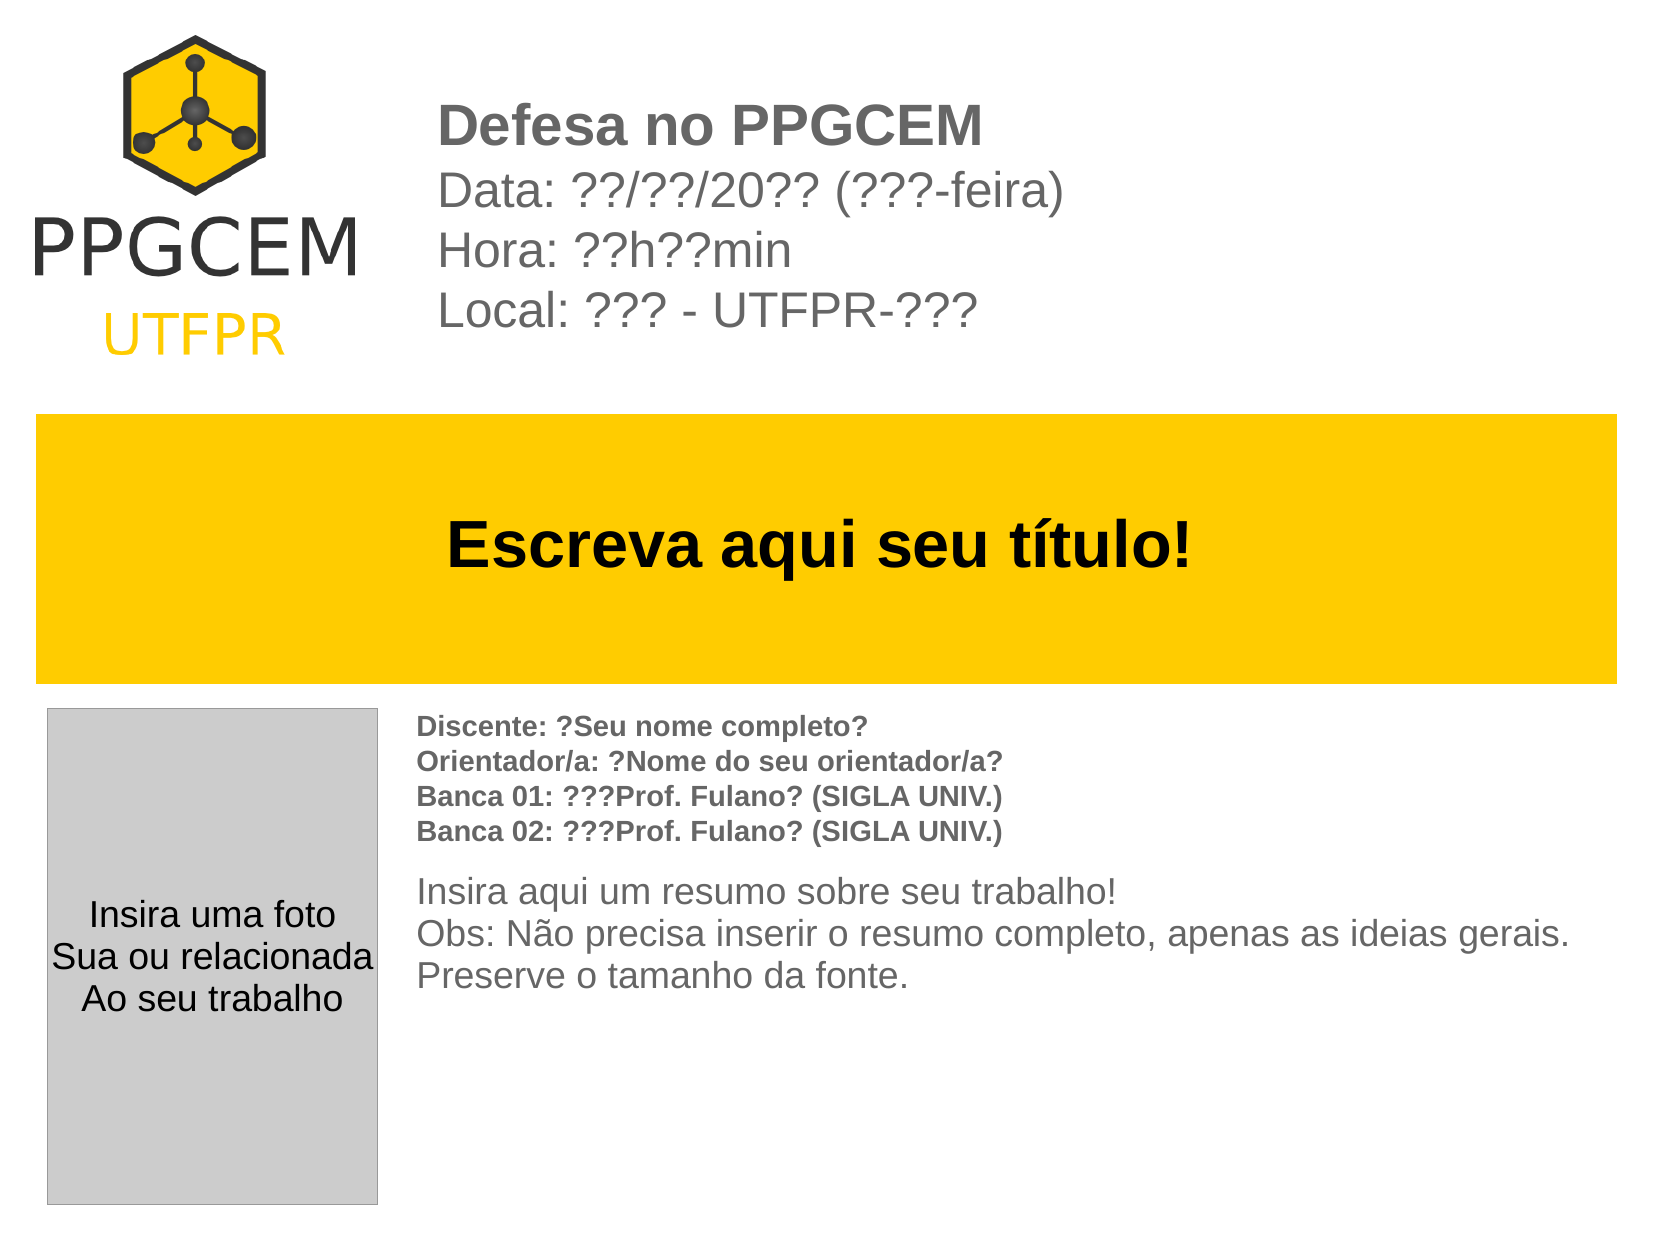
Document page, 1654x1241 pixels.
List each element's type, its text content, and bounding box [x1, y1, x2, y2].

text_box Escreva aqui seu título! [85, 396, 1557, 766]
text_box [35, 413, 85, 686]
text_box [1557, 413, 1619, 686]
text_box Insira aqui um resumo sobre seu trabalho! Obs: Não precisa inserir o resumo completo, apenas as ideias gerais. Preserve o tamanho da fonte. [401, 862, 1595, 1206]
text_box Defesa no PPGCEM Data: ??/??/20?? (???-feira) Hora: ??h??min Local: ??? - UTFPR-??? [437, 23, 1559, 402]
text_box Discente: ?Seu nome completo? Orientador/a: ?Nome do seu orientador/a? Banca 01: ???Prof. Fulano? (SIGLA UNIV.) Banca 02: ???Prof. Fulano? (SIGLA UNIV.) [401, 699, 1595, 862]
text_box Insira uma foto Sua ou relacionada Ao seu trabalho [47, 708, 378, 1205]
picture [35, 35, 355, 355]
